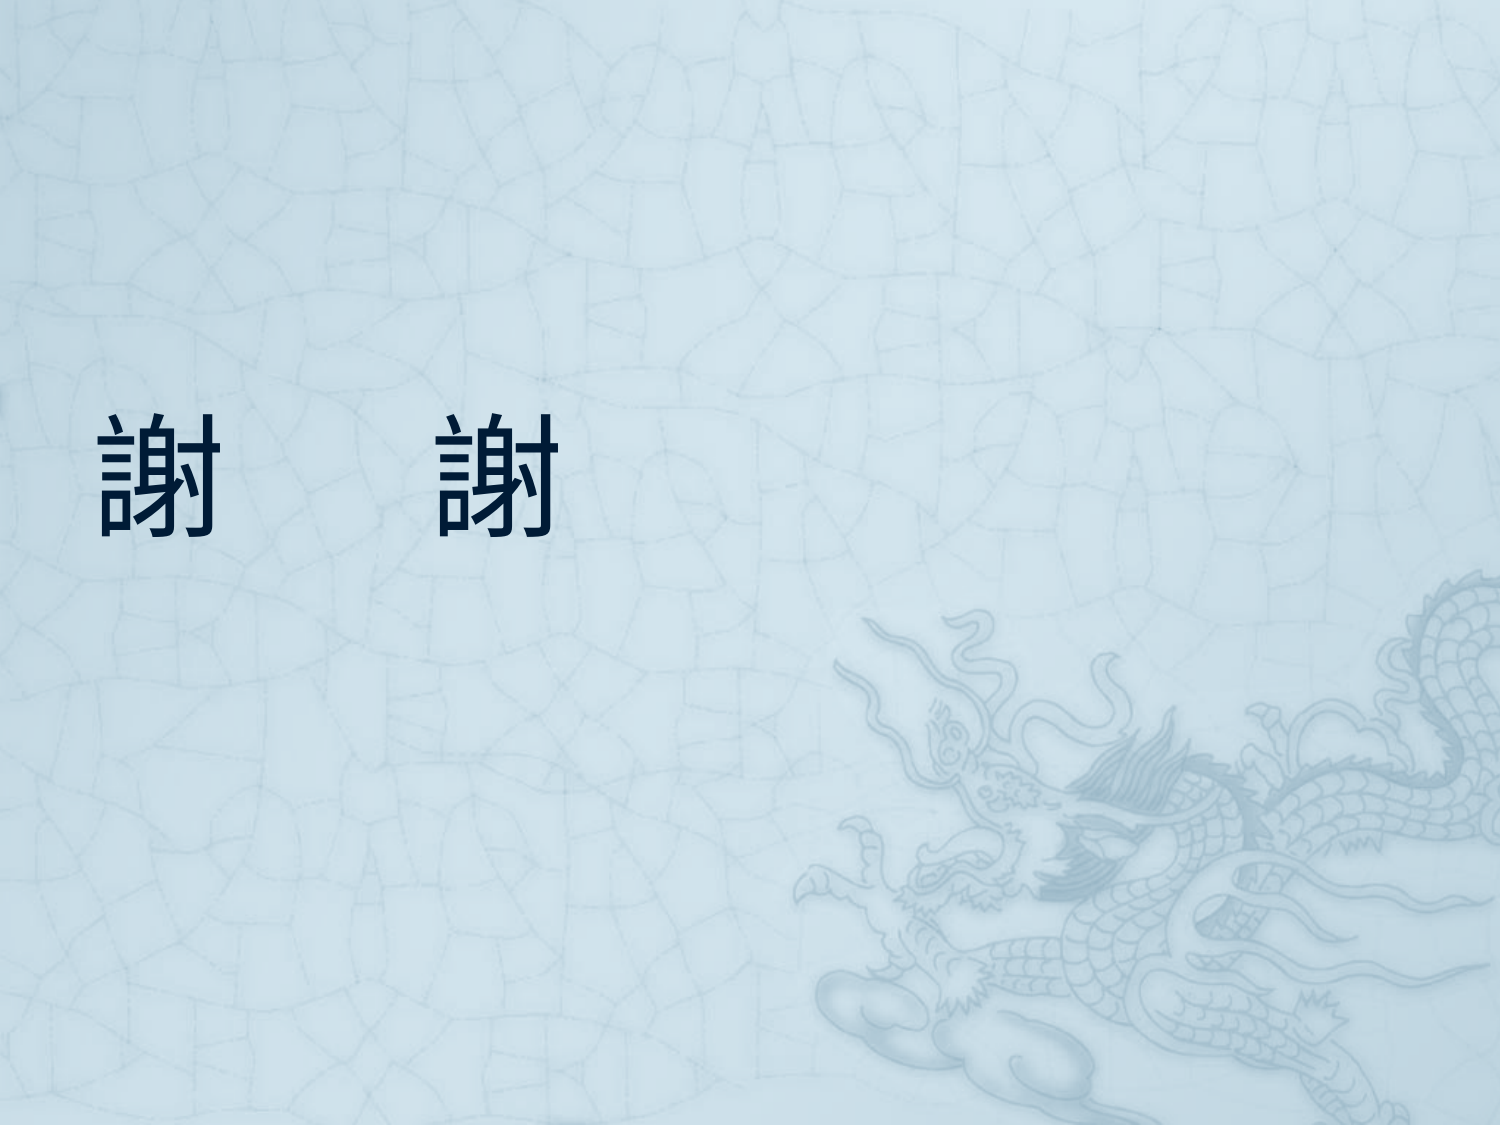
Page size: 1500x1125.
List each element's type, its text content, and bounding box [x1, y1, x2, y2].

subtitle [112, 433, 1208, 722]
title 謝 謝 [75, 375, 1413, 563]
